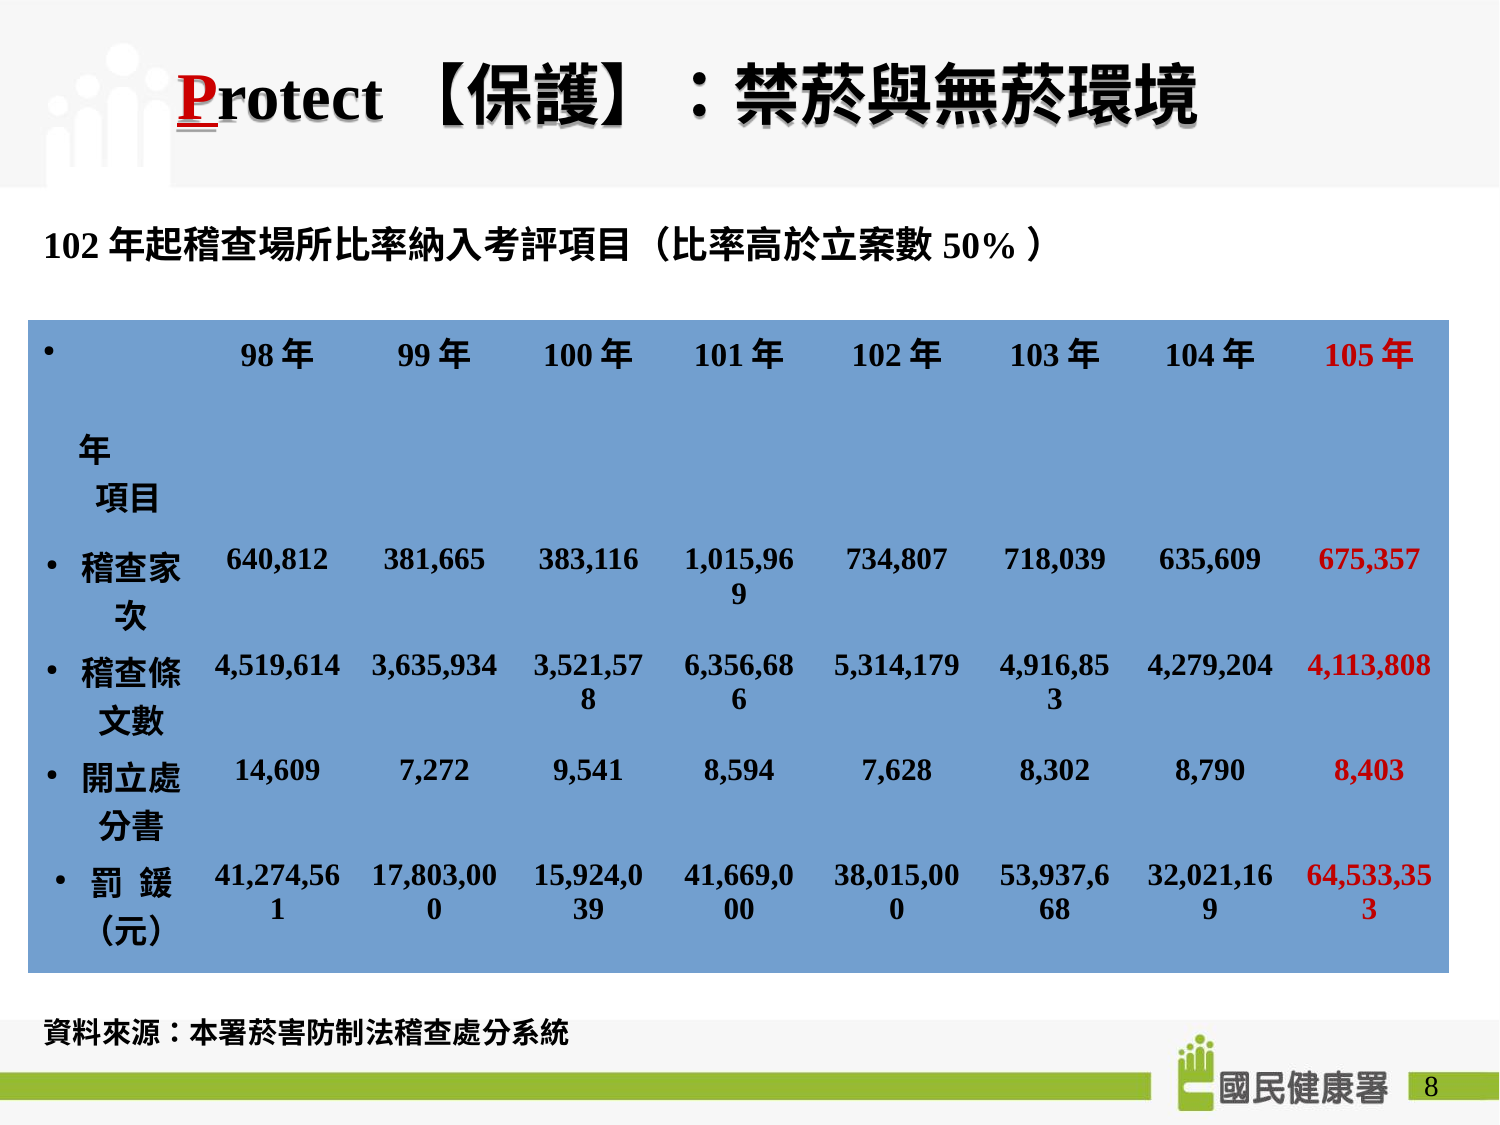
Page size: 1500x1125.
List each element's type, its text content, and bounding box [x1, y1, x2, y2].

table_cell 64,533,353 [1290, 850, 1449, 973]
table_cell 41,669,000 [664, 850, 815, 973]
table_cell 41,274,561 [199, 850, 356, 973]
table_header 98年 [199, 320, 356, 535]
table_cell 4,279,204 [1131, 640, 1290, 745]
table_cell 734,807 [815, 535, 979, 640]
table_cell 8,594 [664, 745, 815, 850]
table_cell 381,665 [356, 535, 513, 640]
table_header 105年 [1290, 320, 1449, 535]
table_cell 7,272 [356, 745, 513, 850]
table_cell 635,609 [1131, 535, 1290, 640]
table_header 104年 [1131, 320, 1290, 535]
table_cell 718,039 [979, 535, 1131, 640]
table_cell 6,356,686 [664, 640, 815, 745]
table_cell 5,314,179 [815, 640, 979, 745]
table_cell 53,937,668 [979, 850, 1131, 973]
title Protect【保護】：禁菸與無菸環境 [28, 44, 1350, 141]
table_cell 4,916,853 [979, 640, 1131, 745]
table_header 101年 [664, 320, 815, 535]
table_cell 8,790 [1131, 745, 1290, 850]
text_box 資料來源：本署菸害防制法稽查處分系統 [28, 1007, 663, 1063]
table_cell 38,015,000 [815, 850, 979, 973]
table_cell 9,541 [513, 745, 664, 850]
table_header 102年 [815, 320, 979, 535]
table_cell 8,302 [979, 745, 1131, 850]
table_cell 4,519,614 [199, 640, 356, 745]
table_cell 14,609 [199, 745, 356, 850]
table_cell 7,628 [815, 745, 979, 850]
table_cell 稽查條文數 [28, 640, 199, 745]
table_header 99年 [356, 320, 513, 535]
table_cell 開立處分書 [28, 745, 199, 850]
table_cell 4,113,808 [1290, 640, 1449, 745]
table_cell 8,403 [1290, 745, 1449, 850]
table_cell 15,924,039 [513, 850, 664, 973]
table_header 103年 [979, 320, 1131, 535]
table_cell 383,116 [513, 535, 664, 640]
table_cell 3,635,934 [356, 640, 513, 745]
table_cell 稽查家次 [28, 535, 199, 640]
table_cell 3,521,578 [513, 640, 664, 745]
table_cell 32,021,169 [1131, 850, 1290, 973]
table_header 100年 [513, 320, 664, 535]
text_box 102年起稽查場所比率納入考評項目（比率高於立案數50%） [28, 202, 1314, 286]
table_cell 1,015,969 [664, 535, 815, 640]
text_box 8 [1409, 1059, 1498, 1111]
table_cell 罰 鍰（元） [28, 850, 199, 973]
table_cell 675,357 [1290, 535, 1449, 640]
table_cell 640,812 [199, 535, 356, 640]
table_cell 17,803,000 [356, 850, 513, 973]
table_header 年 項目 [28, 320, 199, 535]
